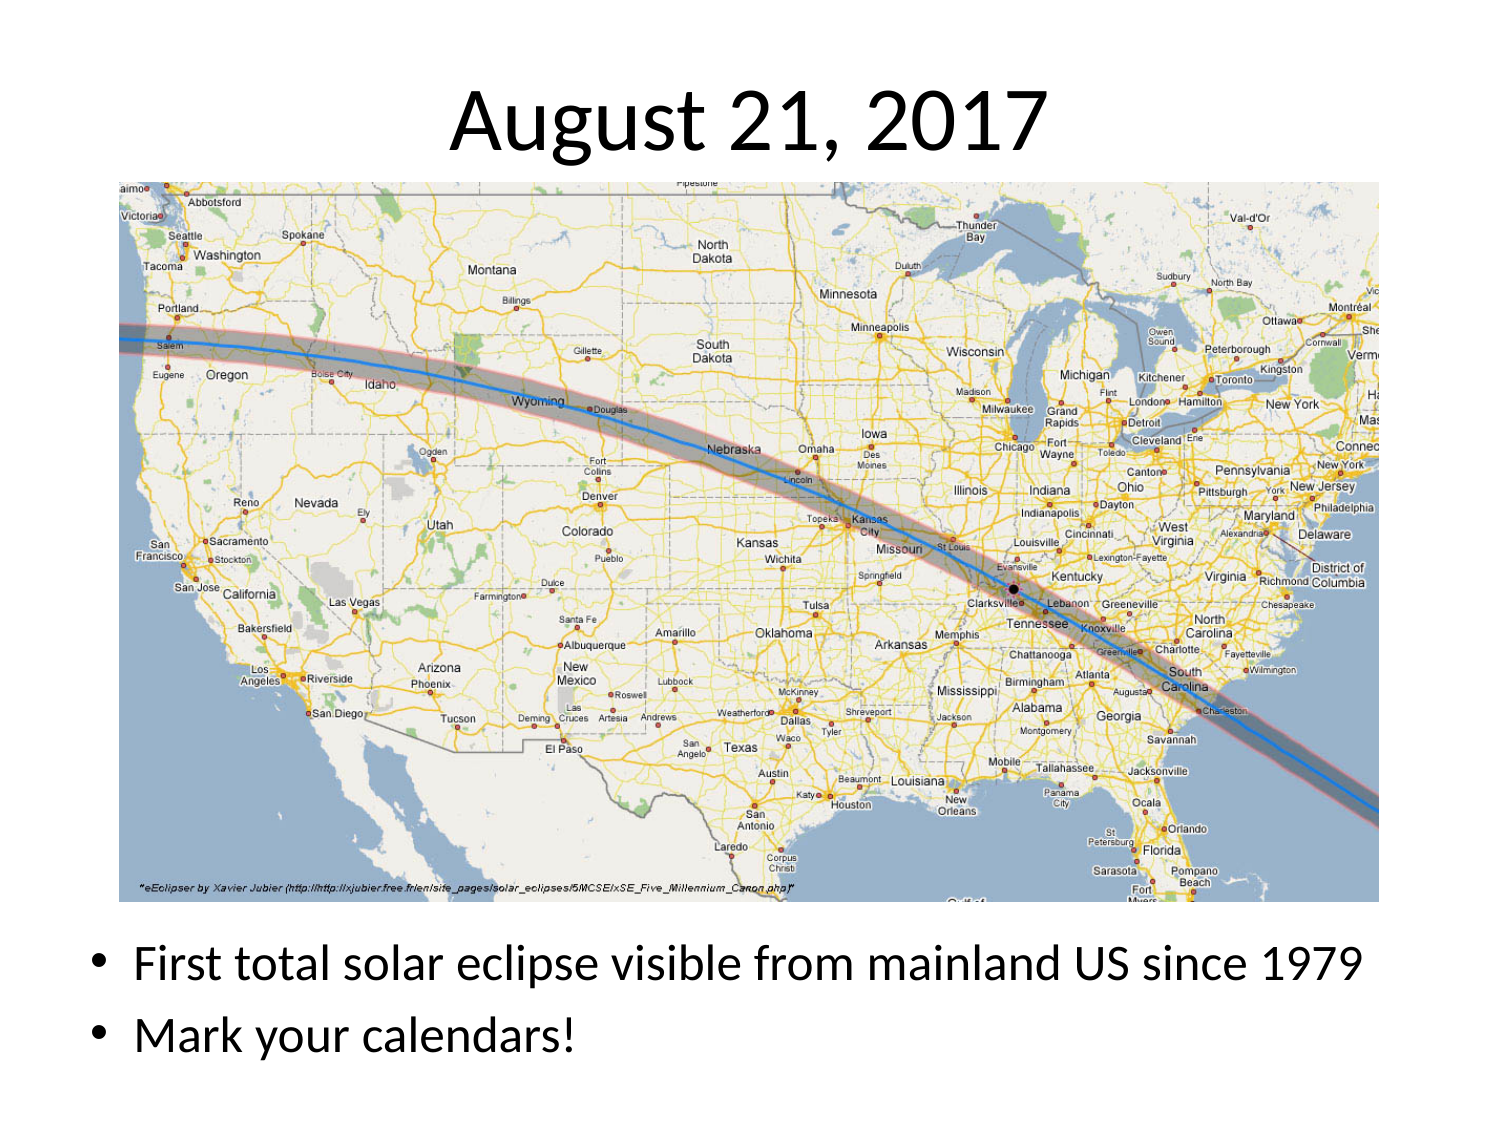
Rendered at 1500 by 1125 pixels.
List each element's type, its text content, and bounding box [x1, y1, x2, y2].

picture [119, 182, 1379, 902]
list First total solar eclipse visible from mainland US since 1979 Mark your calendars! [75, 921, 1425, 1073]
title August 21, 2017 [75, 45, 1425, 183]
